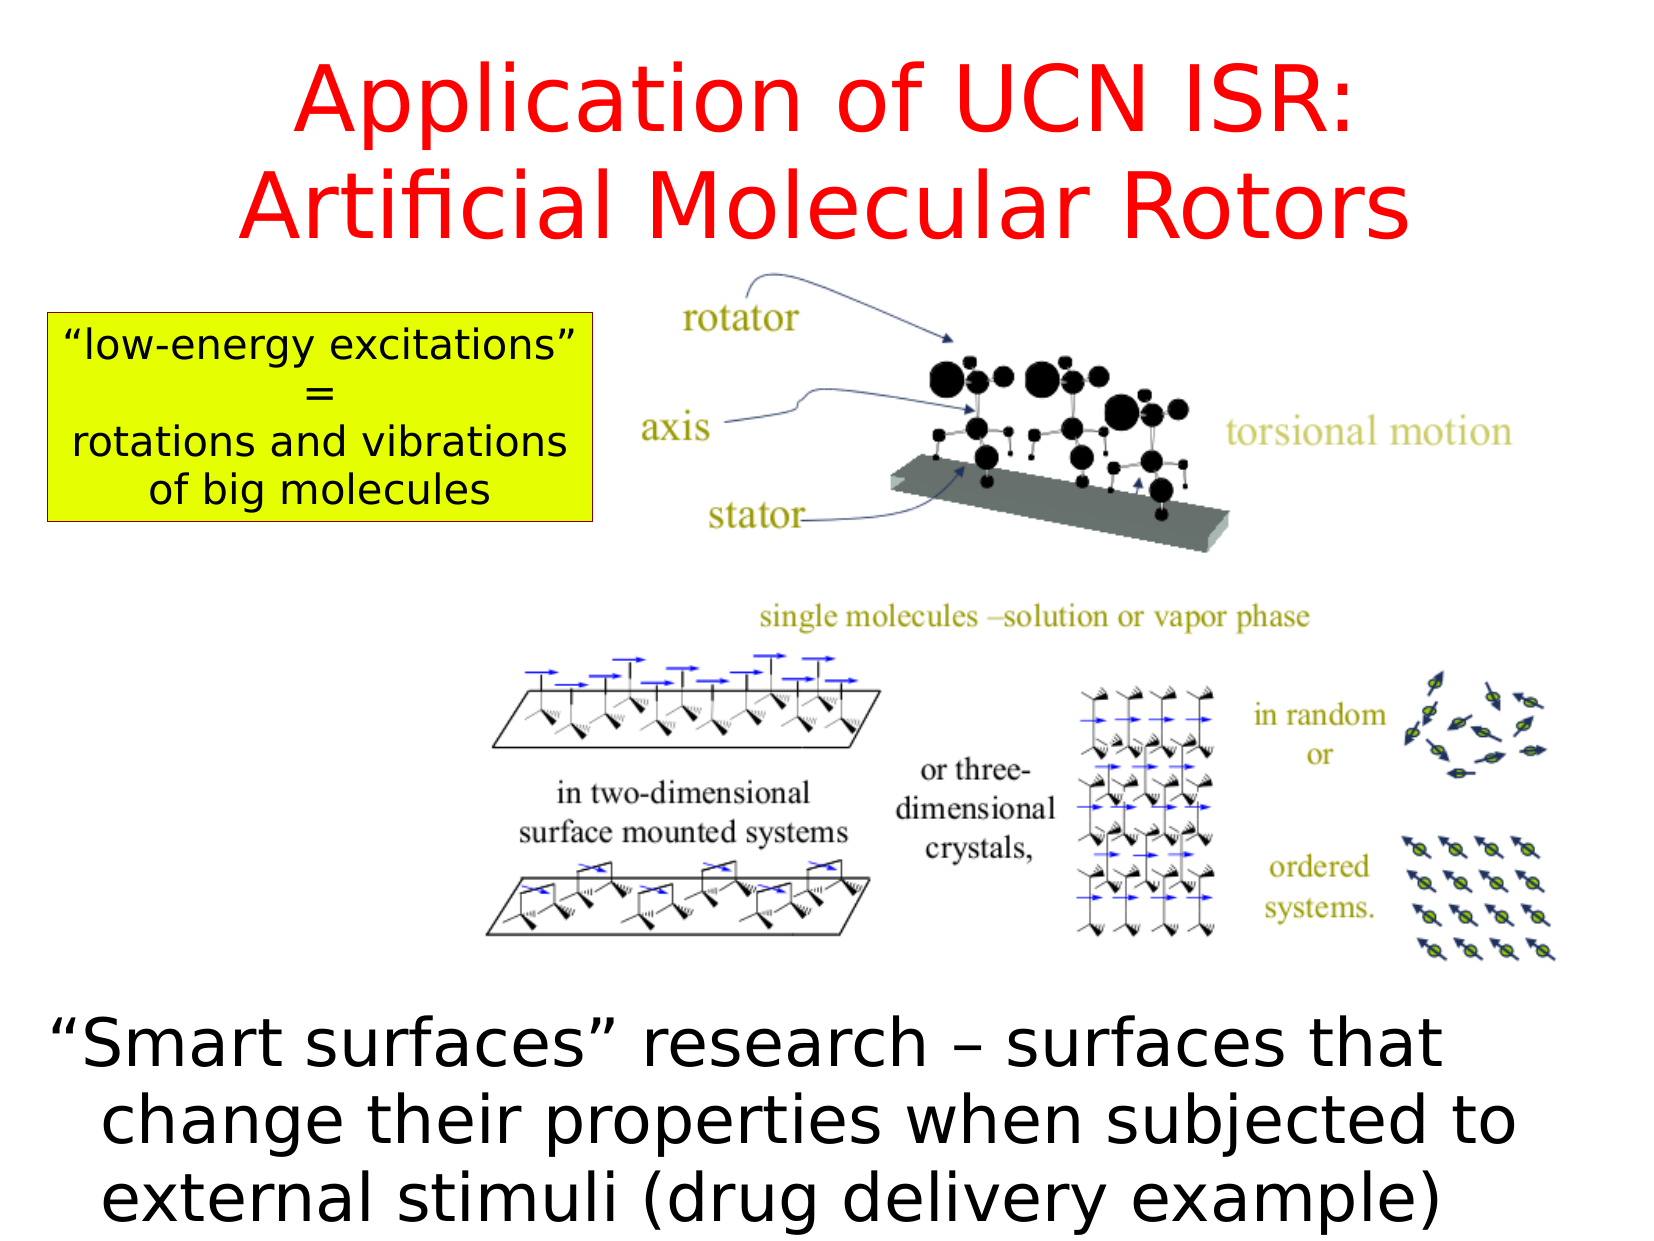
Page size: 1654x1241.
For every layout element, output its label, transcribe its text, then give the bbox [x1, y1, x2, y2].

title Application of UCN ISR: Artificial Molecular Rotors [82, 45, 1571, 261]
text_box “low-energy excitations” = rotations and vibrations of big molecules [47, 312, 593, 522]
list “Smart surfaces” research – surfaces that change their properties when subjected to external stimuli (drug delivery example) [29, 1003, 1625, 1238]
picture [472, 265, 1571, 977]
